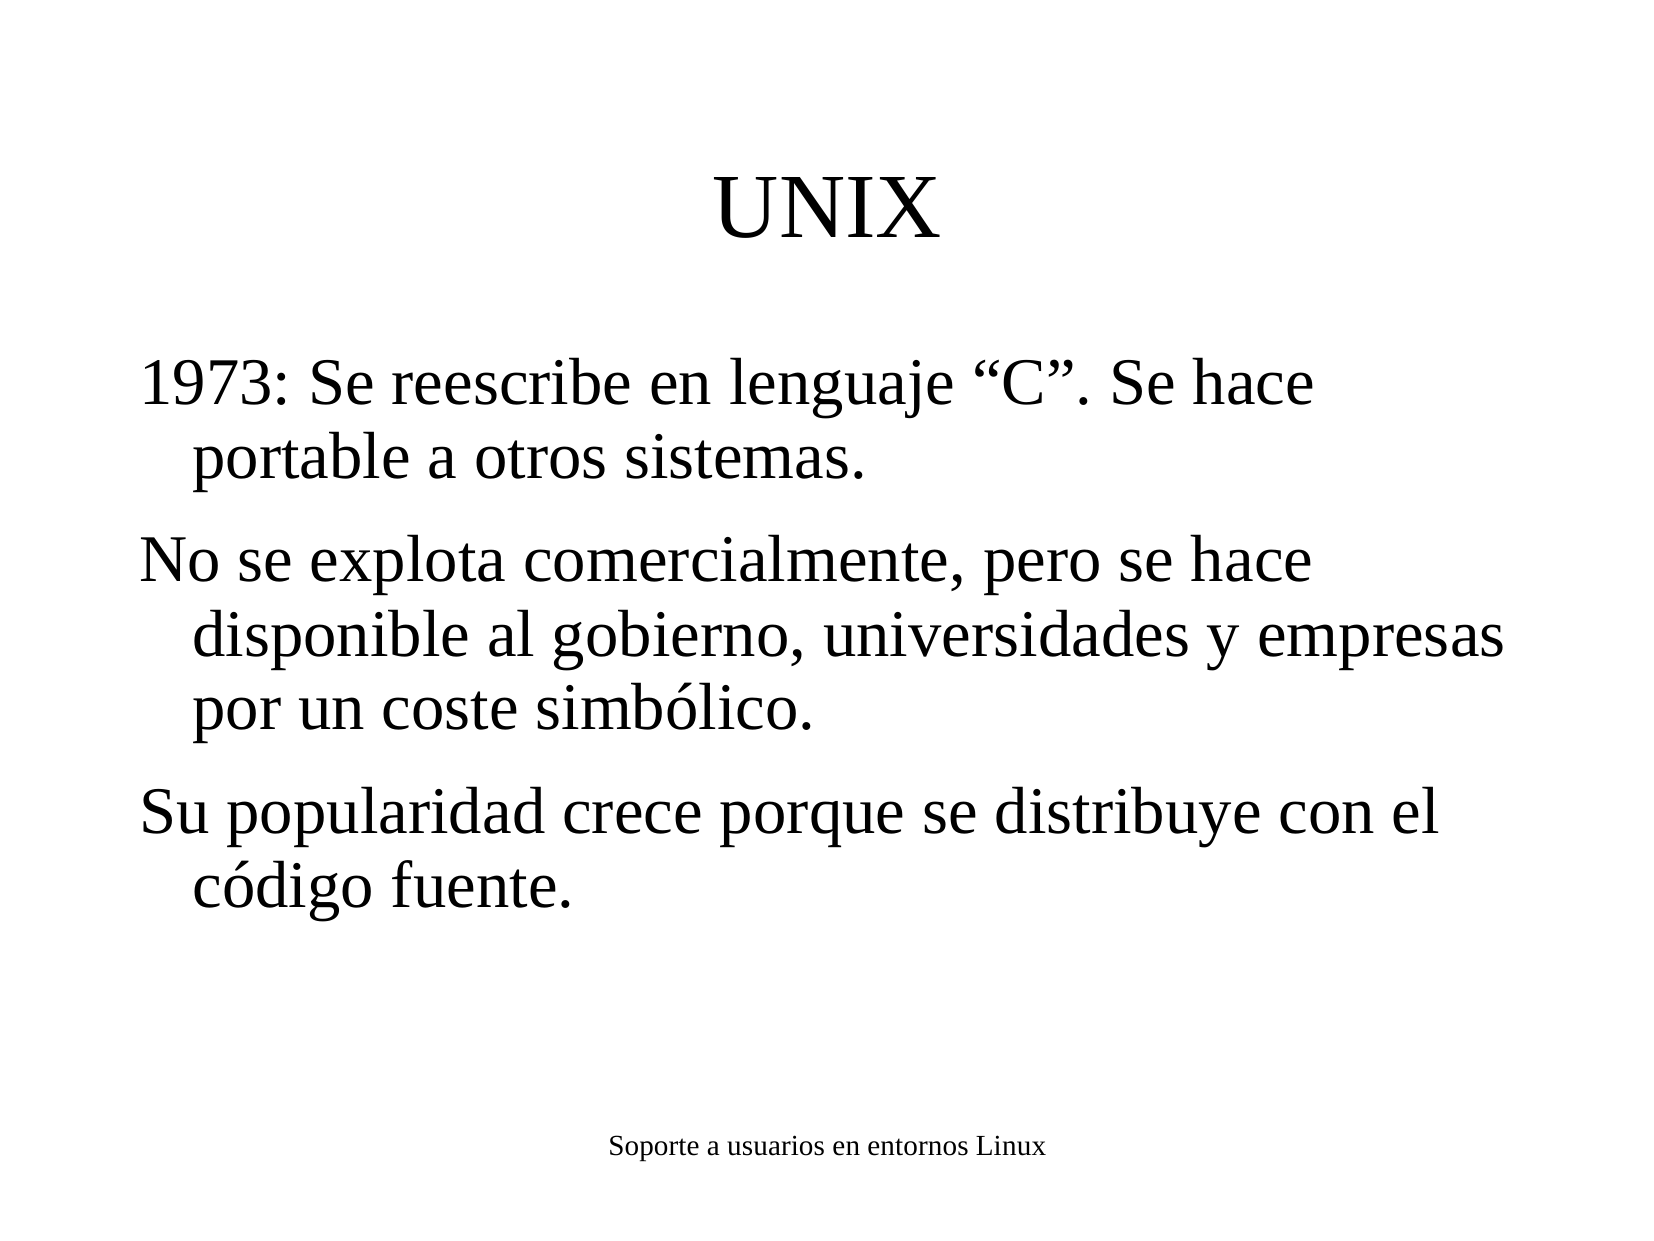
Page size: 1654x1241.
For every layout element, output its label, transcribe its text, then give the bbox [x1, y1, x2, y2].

list 1973: Se reescribe en lenguaje “C”. Se hace portable a otros sistemas. No se explota comercialmente, pero se hace disponible al gobierno, universidades y empresas por un coste simbólico. Su popularidad crece porque se distribuye con el código fuente. [121, 344, 1534, 1127]
title UNIX [121, 102, 1534, 311]
